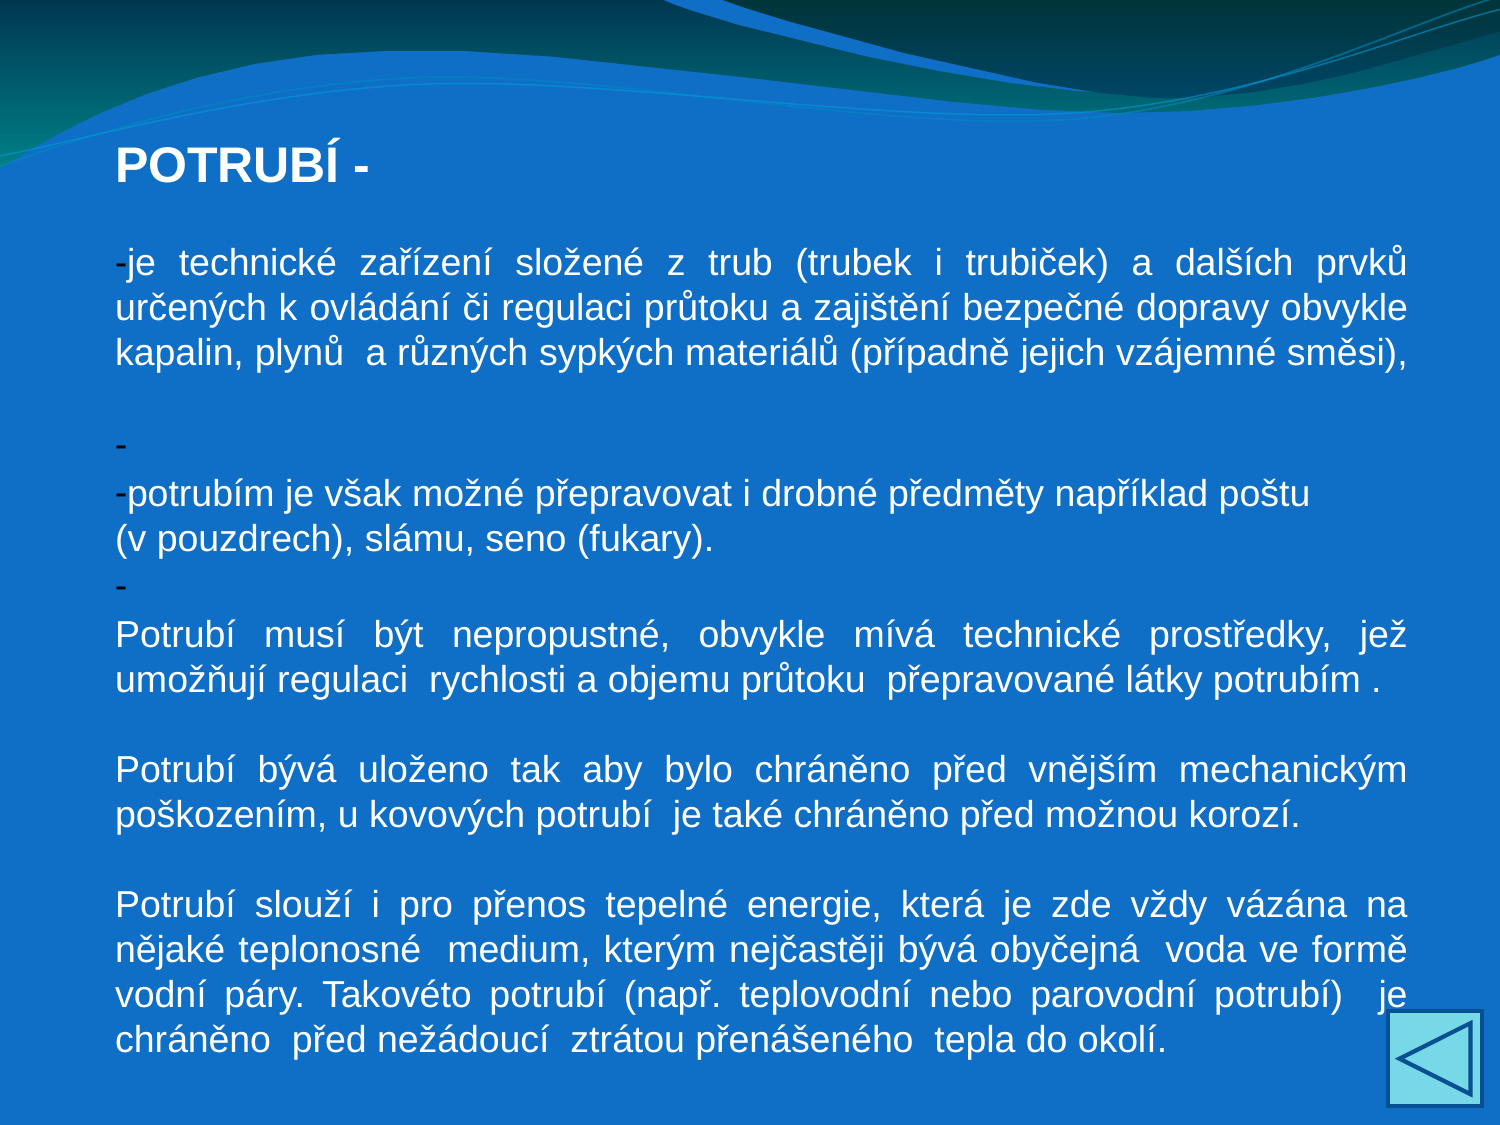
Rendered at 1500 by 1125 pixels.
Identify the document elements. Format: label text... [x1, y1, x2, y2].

text_box POTRUBÍ - je technické zařízení složené z trub (trubek i trubiček) a dalších prvků určených k ovládání či regulaci průtoku a zajištění bezpečné dopravy obvykle kapalin, plynů a různých sypkých materiálů (případně jejich vzájemné směsi), potrubím je však možné přepravovat i drobné předměty například poštu (v pouzdrech), slámu, seno (fukary). Potrubí musí být nepropustné, obvykle mívá technické prostředky, jež umožňují regulaci rychlosti a objemu průtoku přepravované látky potrubím . Potrubí bývá uloženo tak aby bylo chráněno před vnějším mechanickým poškozením, u kovových potrubí je také chráněno před možnou korozí. Potrubí slouží i pro přenos tepelné energie, která je zde vždy vázána na nějaké teplonosné medium, kterým nejčastěji bývá obyčejná voda ve formě vodní páry. Takovéto potrubí (např. teplovodní nebo parovodní potrubí) je chráněno před nežádoucí ztrátou přenášeného tepla do okolí. [100, 125, 1423, 1068]
text_box [1387, 1011, 1483, 1106]
